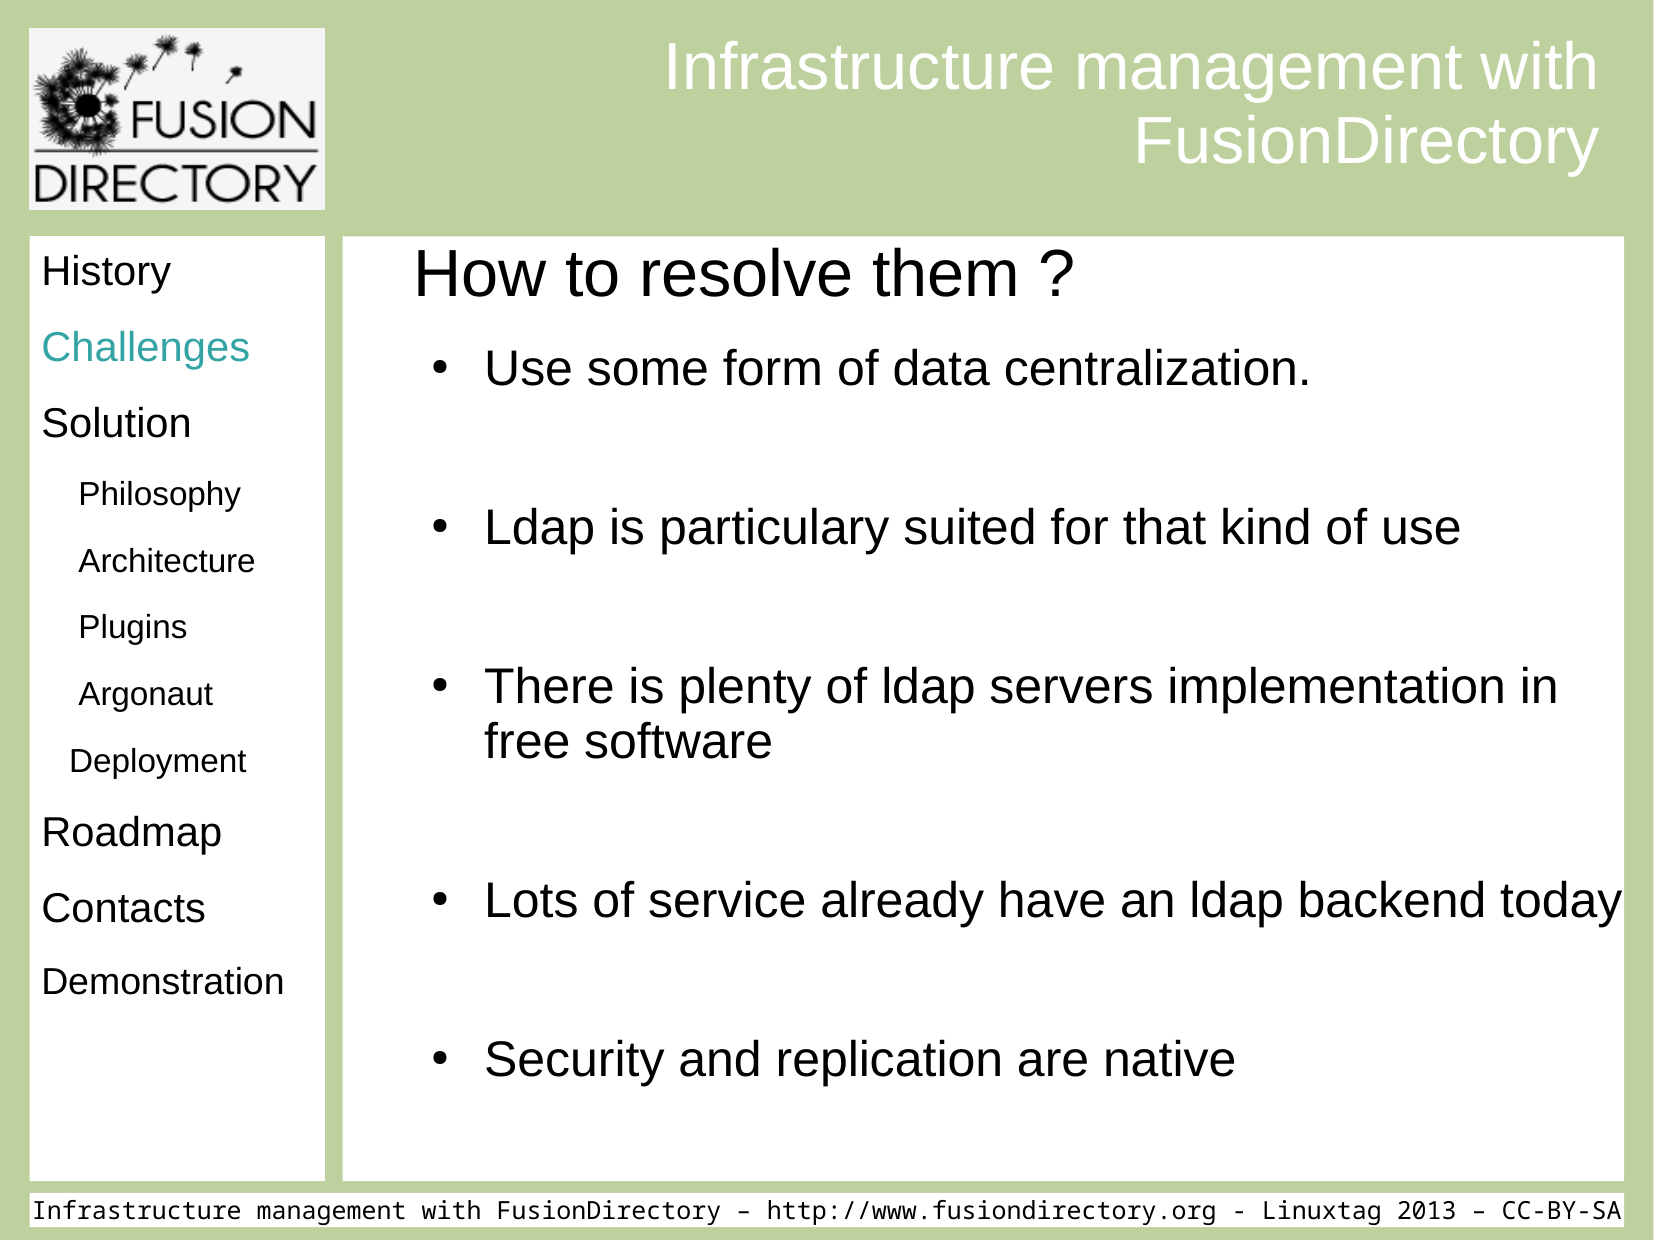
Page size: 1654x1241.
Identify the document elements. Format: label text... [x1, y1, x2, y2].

picture [29, 28, 325, 210]
list How to resolve them ? Use some form of data centralization. Ldap is particulary suited for that kind of use There is plenty of ldap servers implementation in free software Lots of service already have an ldap backend today Security and replication are native [342, 236, 1625, 1182]
list History Challenges Solution Philosophy Architecture Plugins Argonaut Deployment Roadmap Contacts Demonstration [29, 236, 325, 1182]
title Infrastructure management with FusionDirectory [277, 0, 1601, 208]
